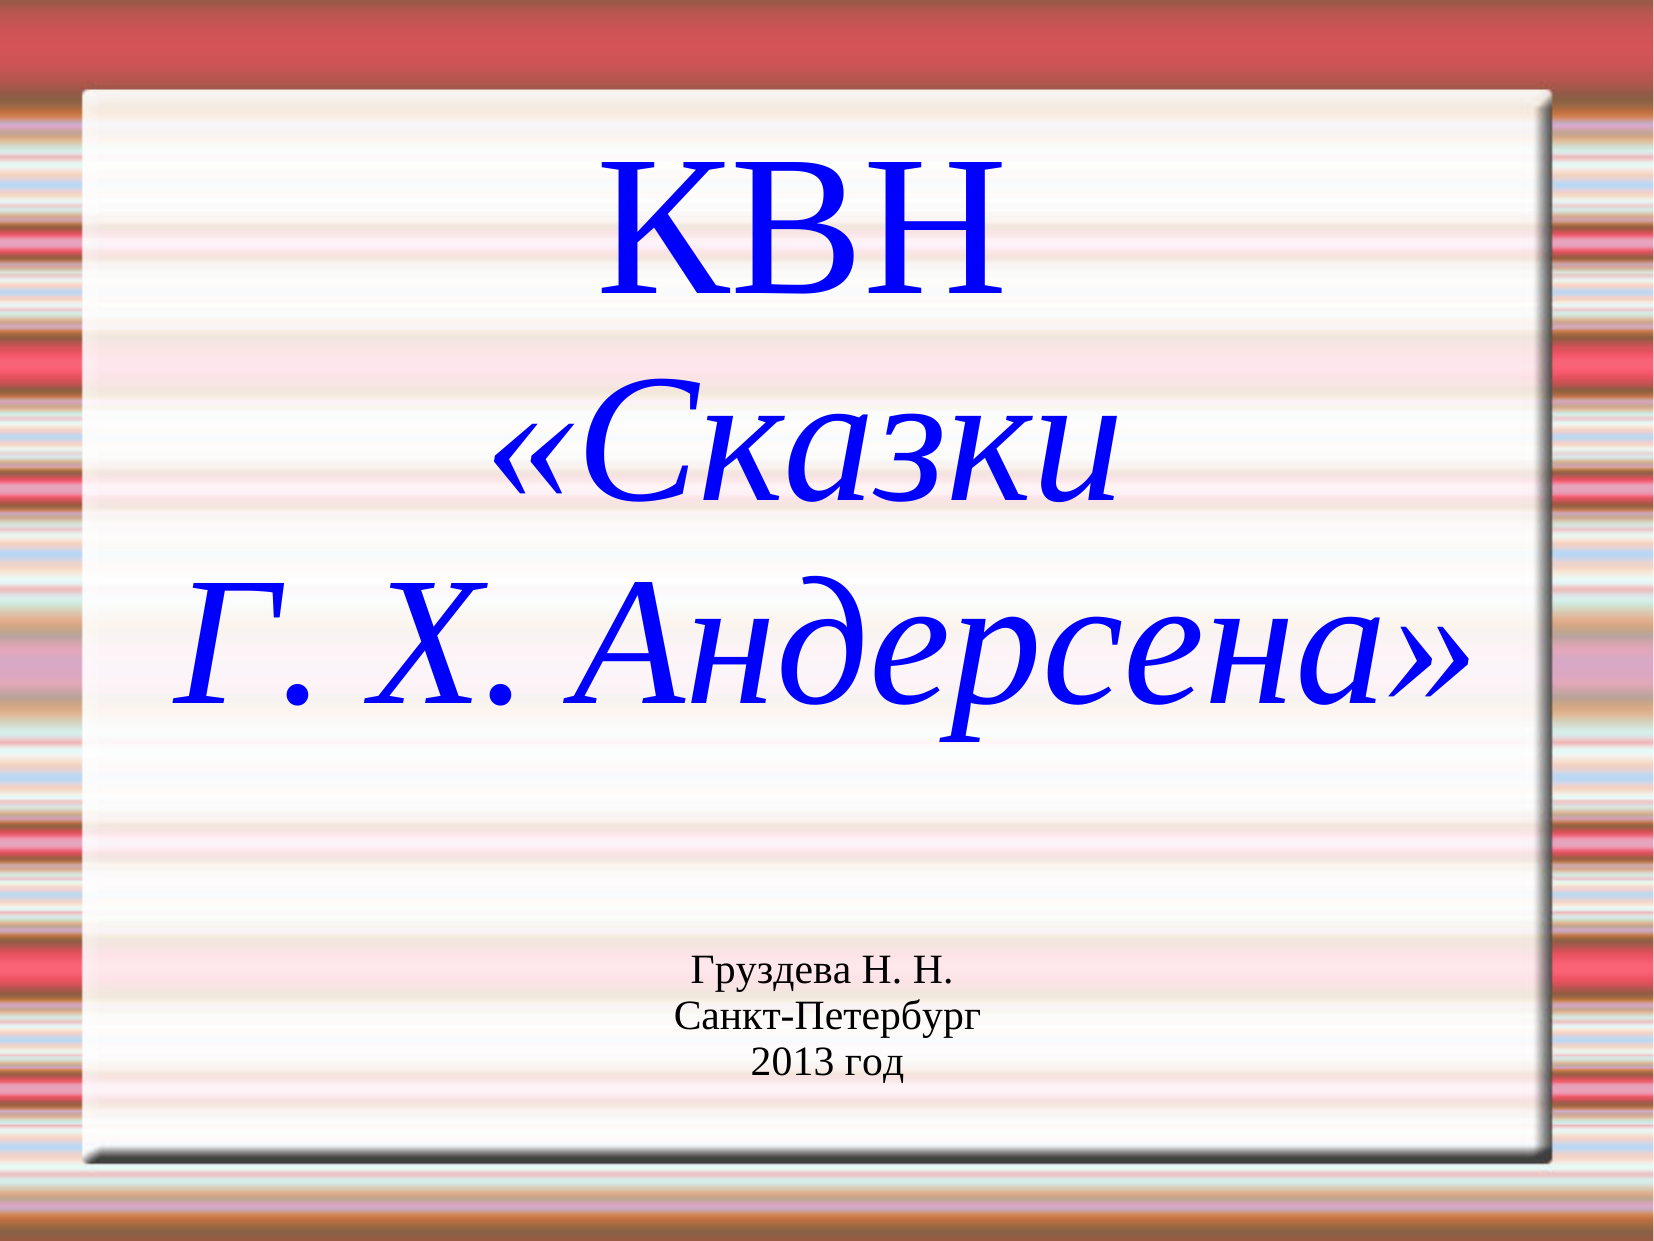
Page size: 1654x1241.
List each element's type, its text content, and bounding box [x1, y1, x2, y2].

picture [0, 0, 1654, 1241]
subtitle КВН «Сказки Г. Х. Андерсена» Груздева Н. Н. Санкт-Петербург 2013 год [121, 114, 1534, 1133]
